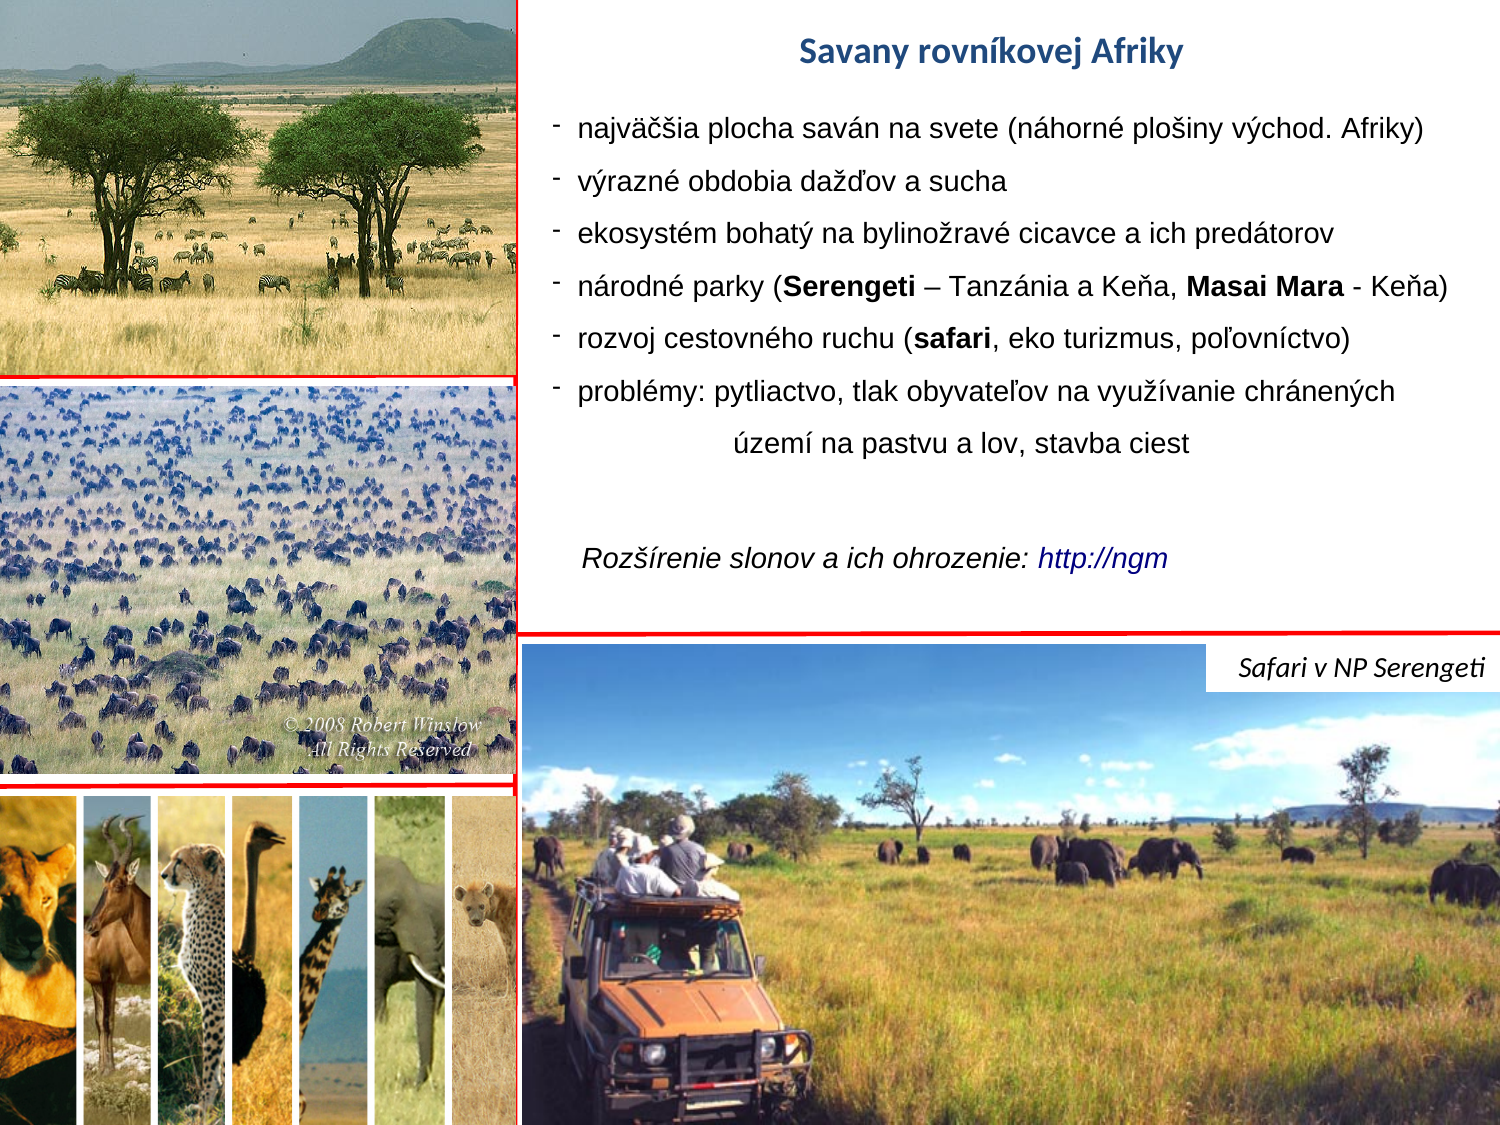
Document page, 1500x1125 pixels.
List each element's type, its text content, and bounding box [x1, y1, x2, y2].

picture [0, 0, 516, 376]
picture [0, 386, 516, 774]
text_box Rozšírenie slonov a ich ohrozenie: http://ngm [566, 531, 1230, 592]
picture [522, 644, 1500, 1125]
text_box Safari v NP Serengeti [1206, 640, 1500, 692]
text_box Savany rovníkovej Afriky [519, 17, 1500, 79]
text_box najväčšia plocha saván na svete (náhorné plošiny východ. Afriky) výrazné obdobia dažďov a sucha ekosystém bohatý na bylinožravé cicavce a ich predátorov národné parky (Serengeti – Tanzánia a Keňa, Masai Mara - Keňa) rozvoj cestovného ruchu (safari, eko turizmus, poľovníctvo) problémy: pytliactvo, tlak obyvateľov na využívanie chránených území na pastvu a lov, stavba ciest [537, 84, 1495, 468]
picture [0, 796, 516, 1125]
